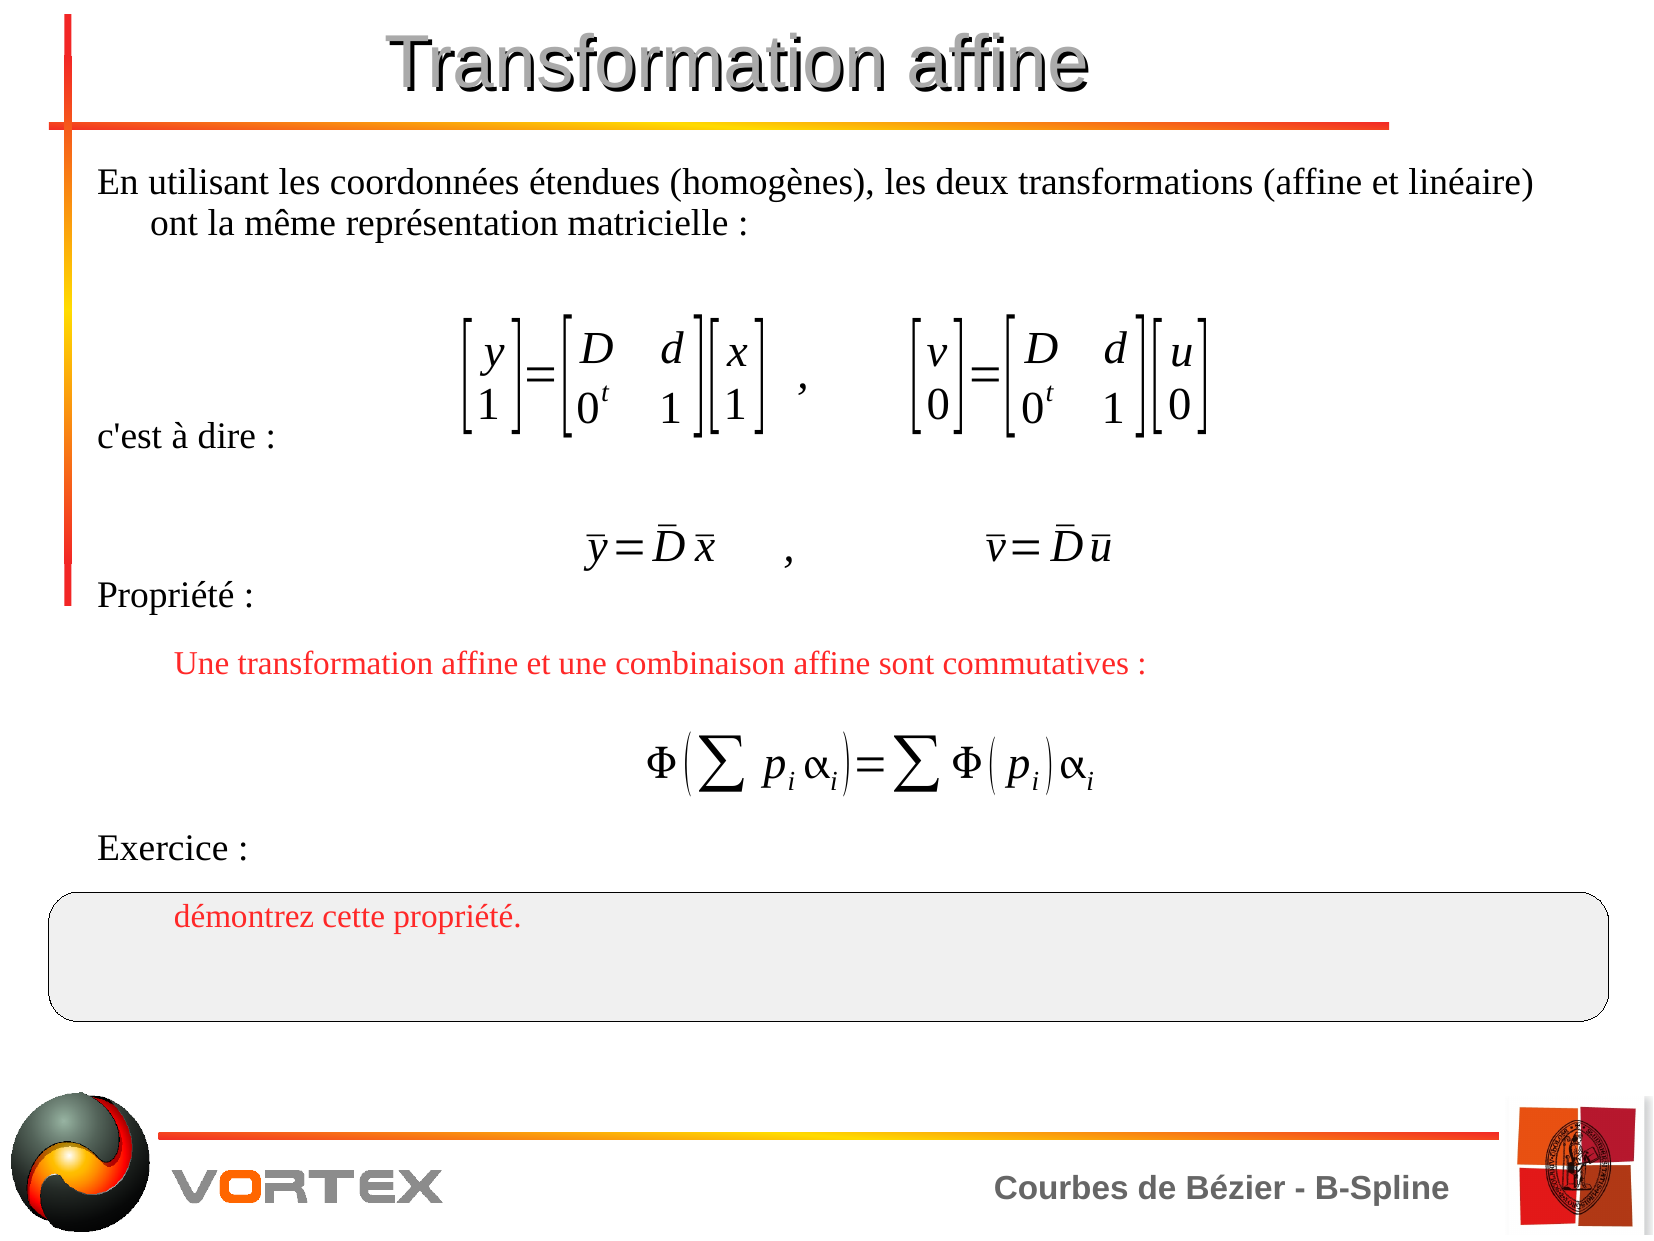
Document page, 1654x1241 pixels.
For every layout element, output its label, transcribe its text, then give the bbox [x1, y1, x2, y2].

chart [453, 311, 1217, 440]
picture [11, 1092, 443, 1232]
picture [1505, 1096, 1653, 1235]
list En utilisant les coordonnées étendues (homogènes), les deux transformations (affine et linéaire) ont la même représentation matricielle : c'est à dire : Propriété : Une transformation affine et une combinaison affine sont commutatives : Exercice : démontrez cette propriété. [79, 160, 1569, 1103]
title Transformation affine [82, 4, 1392, 120]
chart [638, 728, 1102, 800]
text_box [1569, 892, 1609, 1022]
text_box [48, 892, 79, 1022]
chart [575, 519, 1120, 571]
